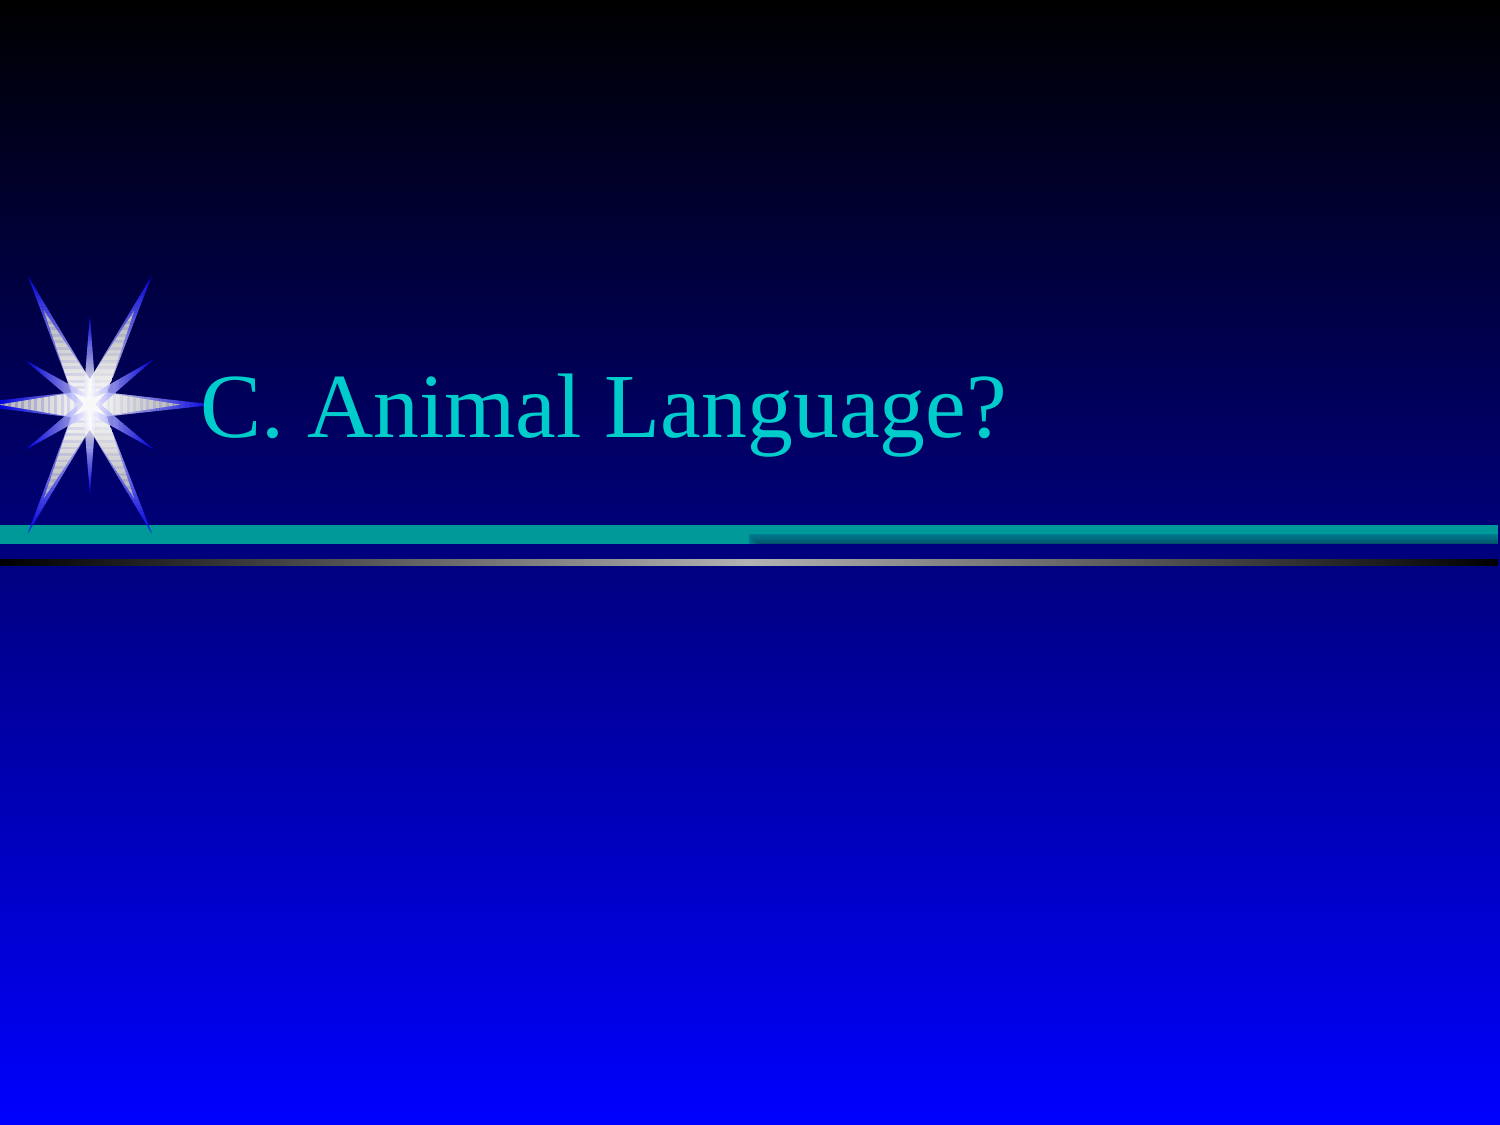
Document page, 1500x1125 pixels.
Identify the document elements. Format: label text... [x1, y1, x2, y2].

text_box æ [135, 297, 144, 303]
text_box æ [187, 401, 193, 408]
text_box æ [35, 297, 45, 303]
text_box æ [35, 506, 45, 512]
text_box æ [135, 506, 144, 512]
title C. Animal Language? [200, 312, 1476, 501]
